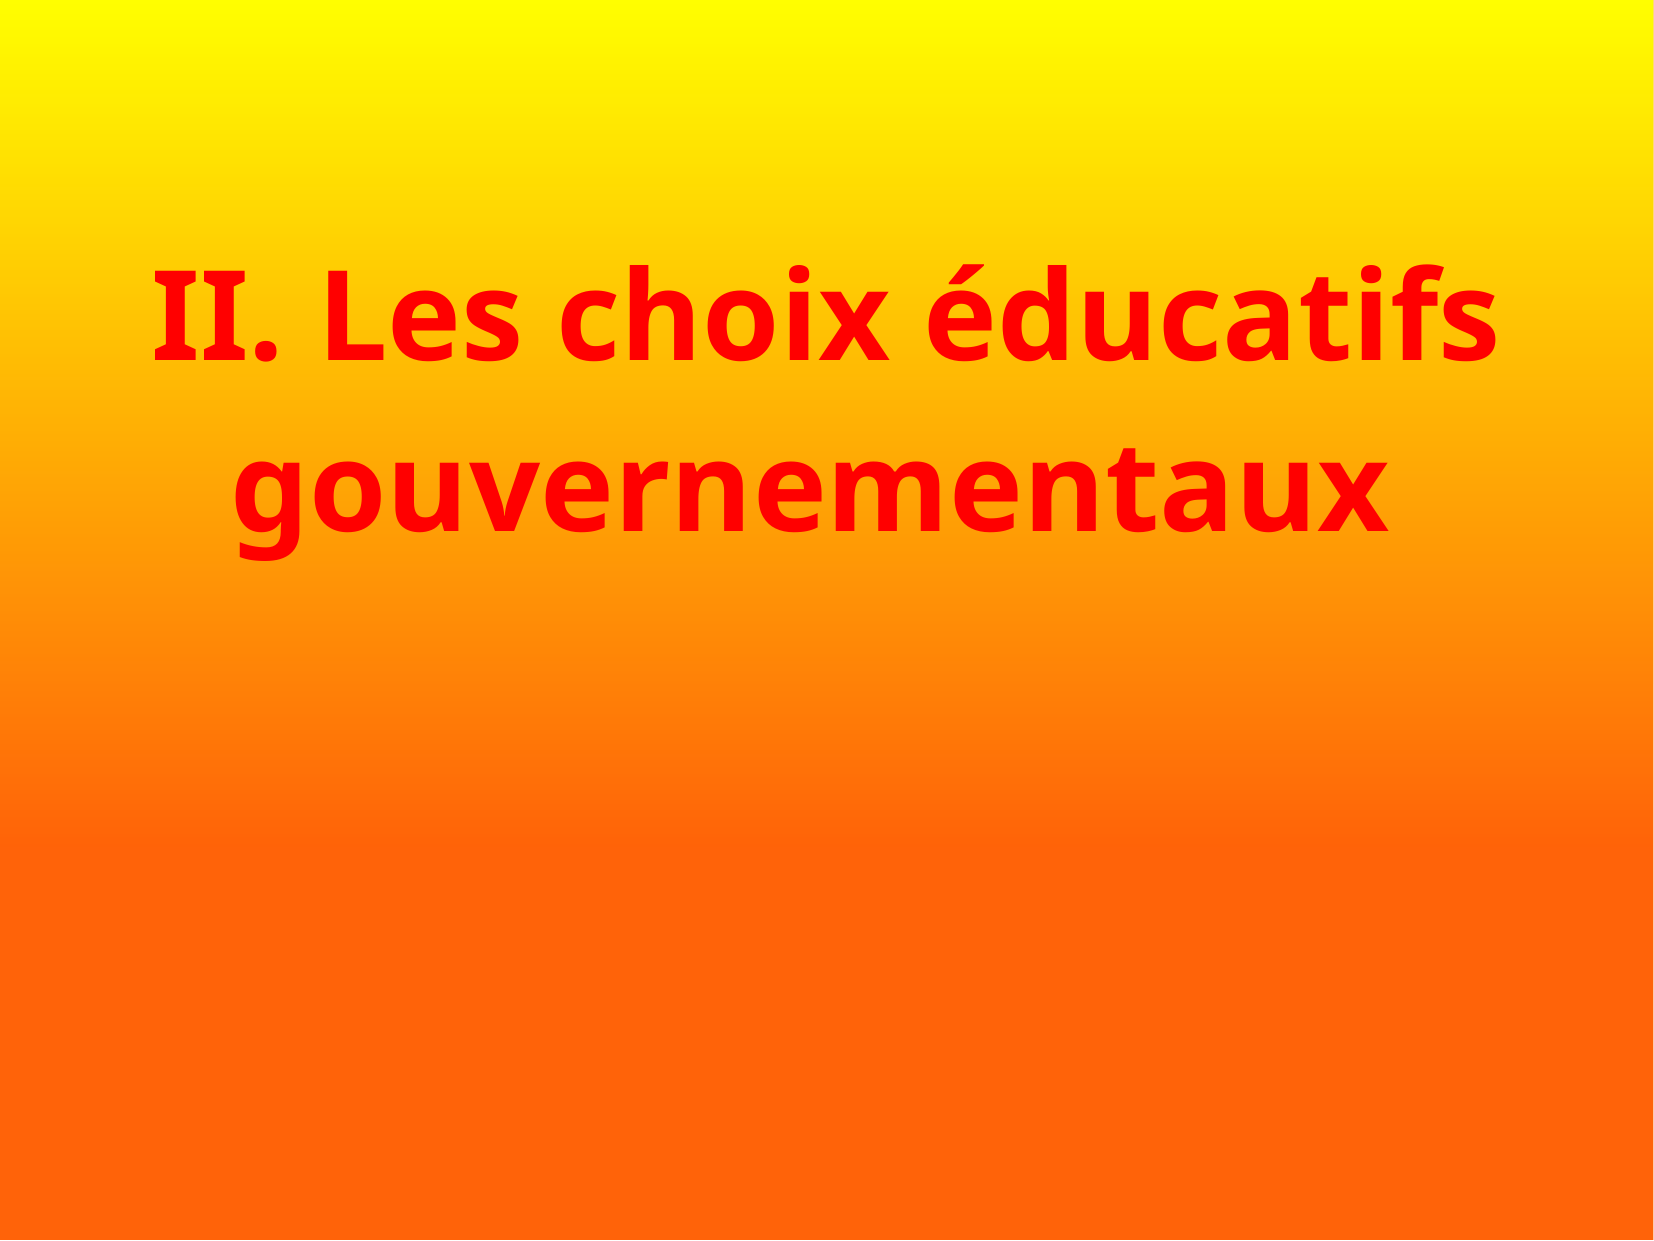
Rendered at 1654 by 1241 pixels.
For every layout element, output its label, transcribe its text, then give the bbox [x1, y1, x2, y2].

text_box II. Les choix éducatifs gouvernementaux [22, 219, 1631, 525]
text_box [0, 0, 1654, 848]
